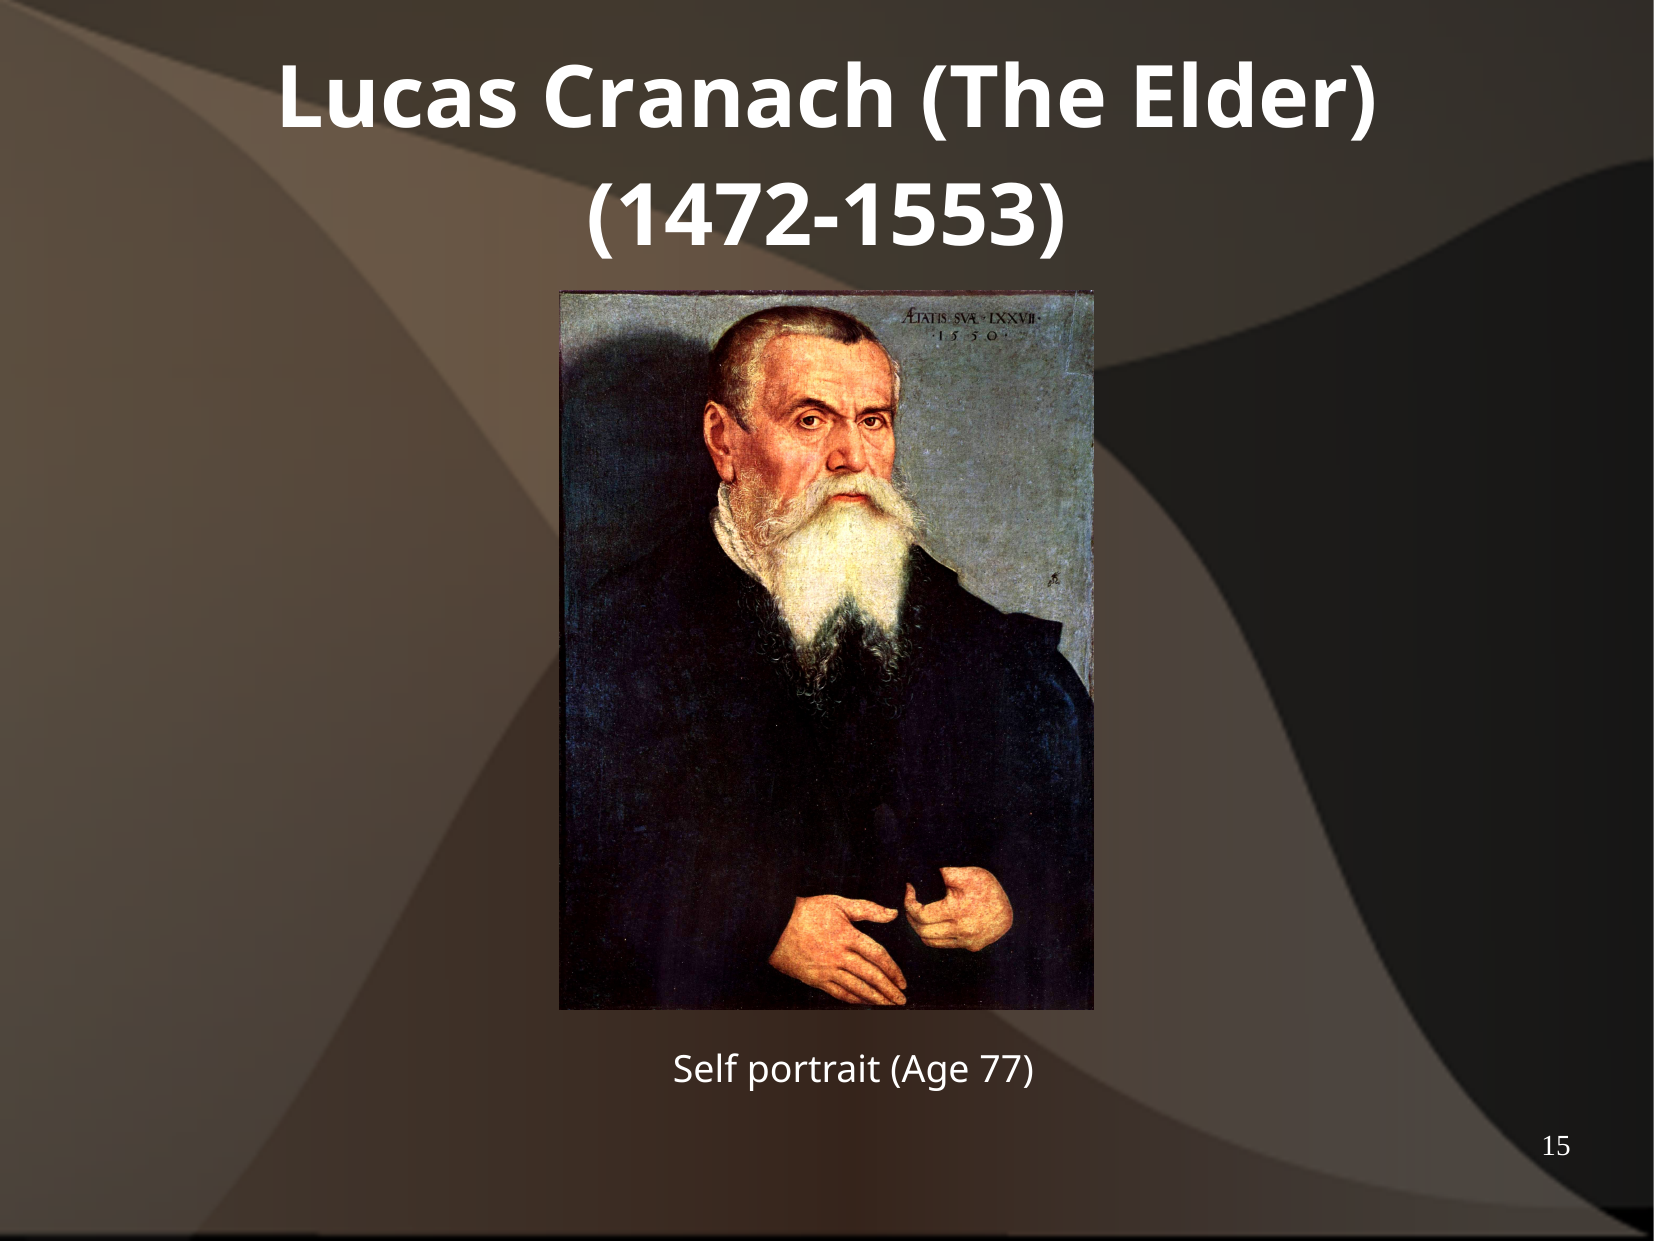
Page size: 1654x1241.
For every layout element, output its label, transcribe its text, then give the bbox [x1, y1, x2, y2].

title Lucas Cranach (The Elder) (1472-1553) [82, 49, 1571, 257]
text_box Self portrait (Age 77) [658, 1035, 991, 1094]
picture [0, 0, 1654, 1241]
